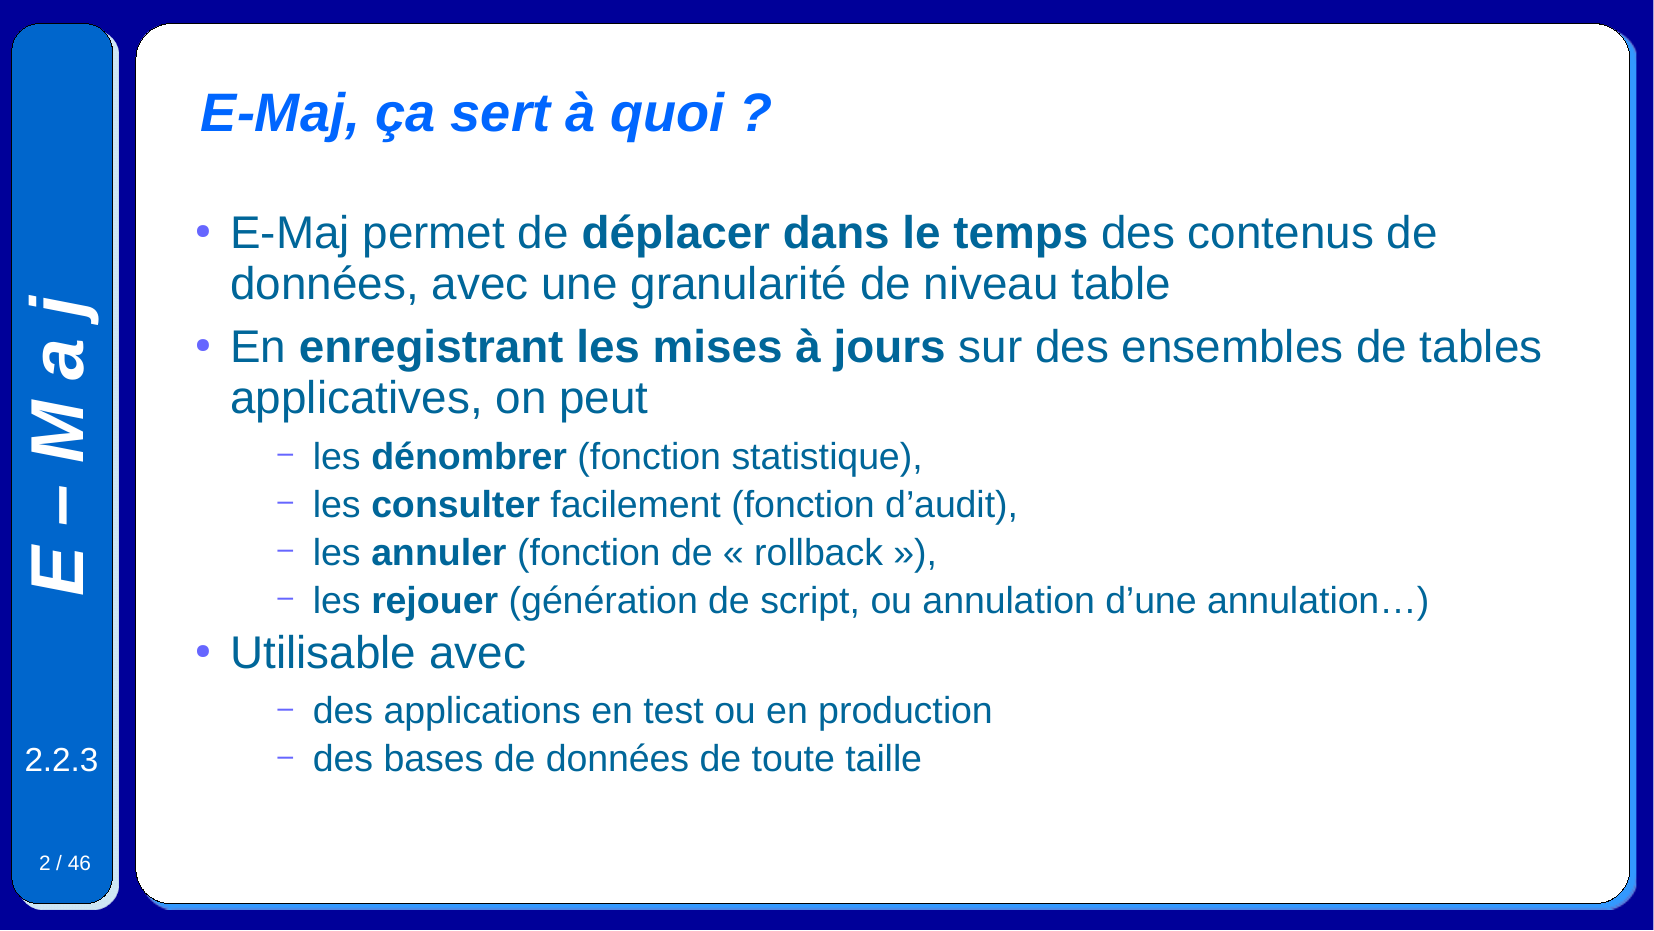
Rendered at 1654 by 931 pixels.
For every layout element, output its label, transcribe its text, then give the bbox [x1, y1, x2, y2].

list E-Maj permet de déplacer dans le temps des contenus de données, avec une granularité de niveau table En enregistrant les mises à jours sur des ensembles de tables applicatives, on peut les dénombrer (fonction statistique), les consulter facilement (fonction d’audit), les annuler (fonction de « rollback »), les rejouer (génération de script, ou annulation d’une annulation…) Utilisable avec des applications en test ou en production des bases de données de toute taille [177, 206, 1587, 886]
title E-Maj, ça sert à quoi ? [200, 34, 1575, 191]
